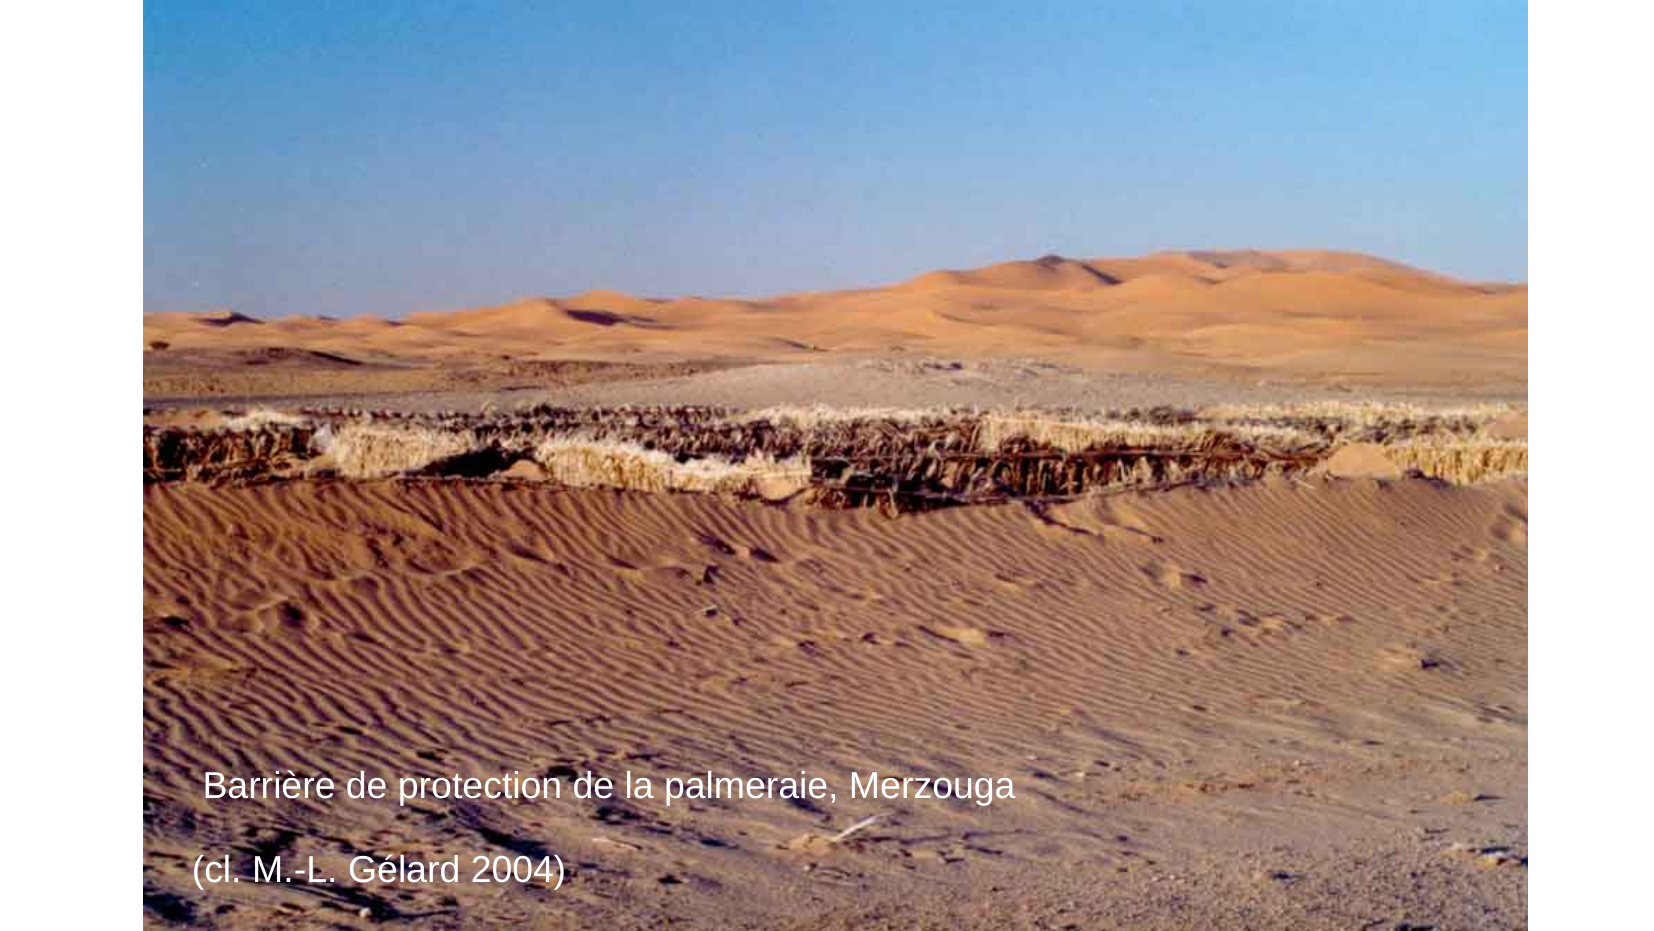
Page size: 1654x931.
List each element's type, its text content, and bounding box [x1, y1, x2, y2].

text_box Barrière de protection de la palmeraie, Merzouga (cl. M.-L. Gélard 2004) [177, 757, 1501, 898]
picture [143, 0, 1528, 931]
